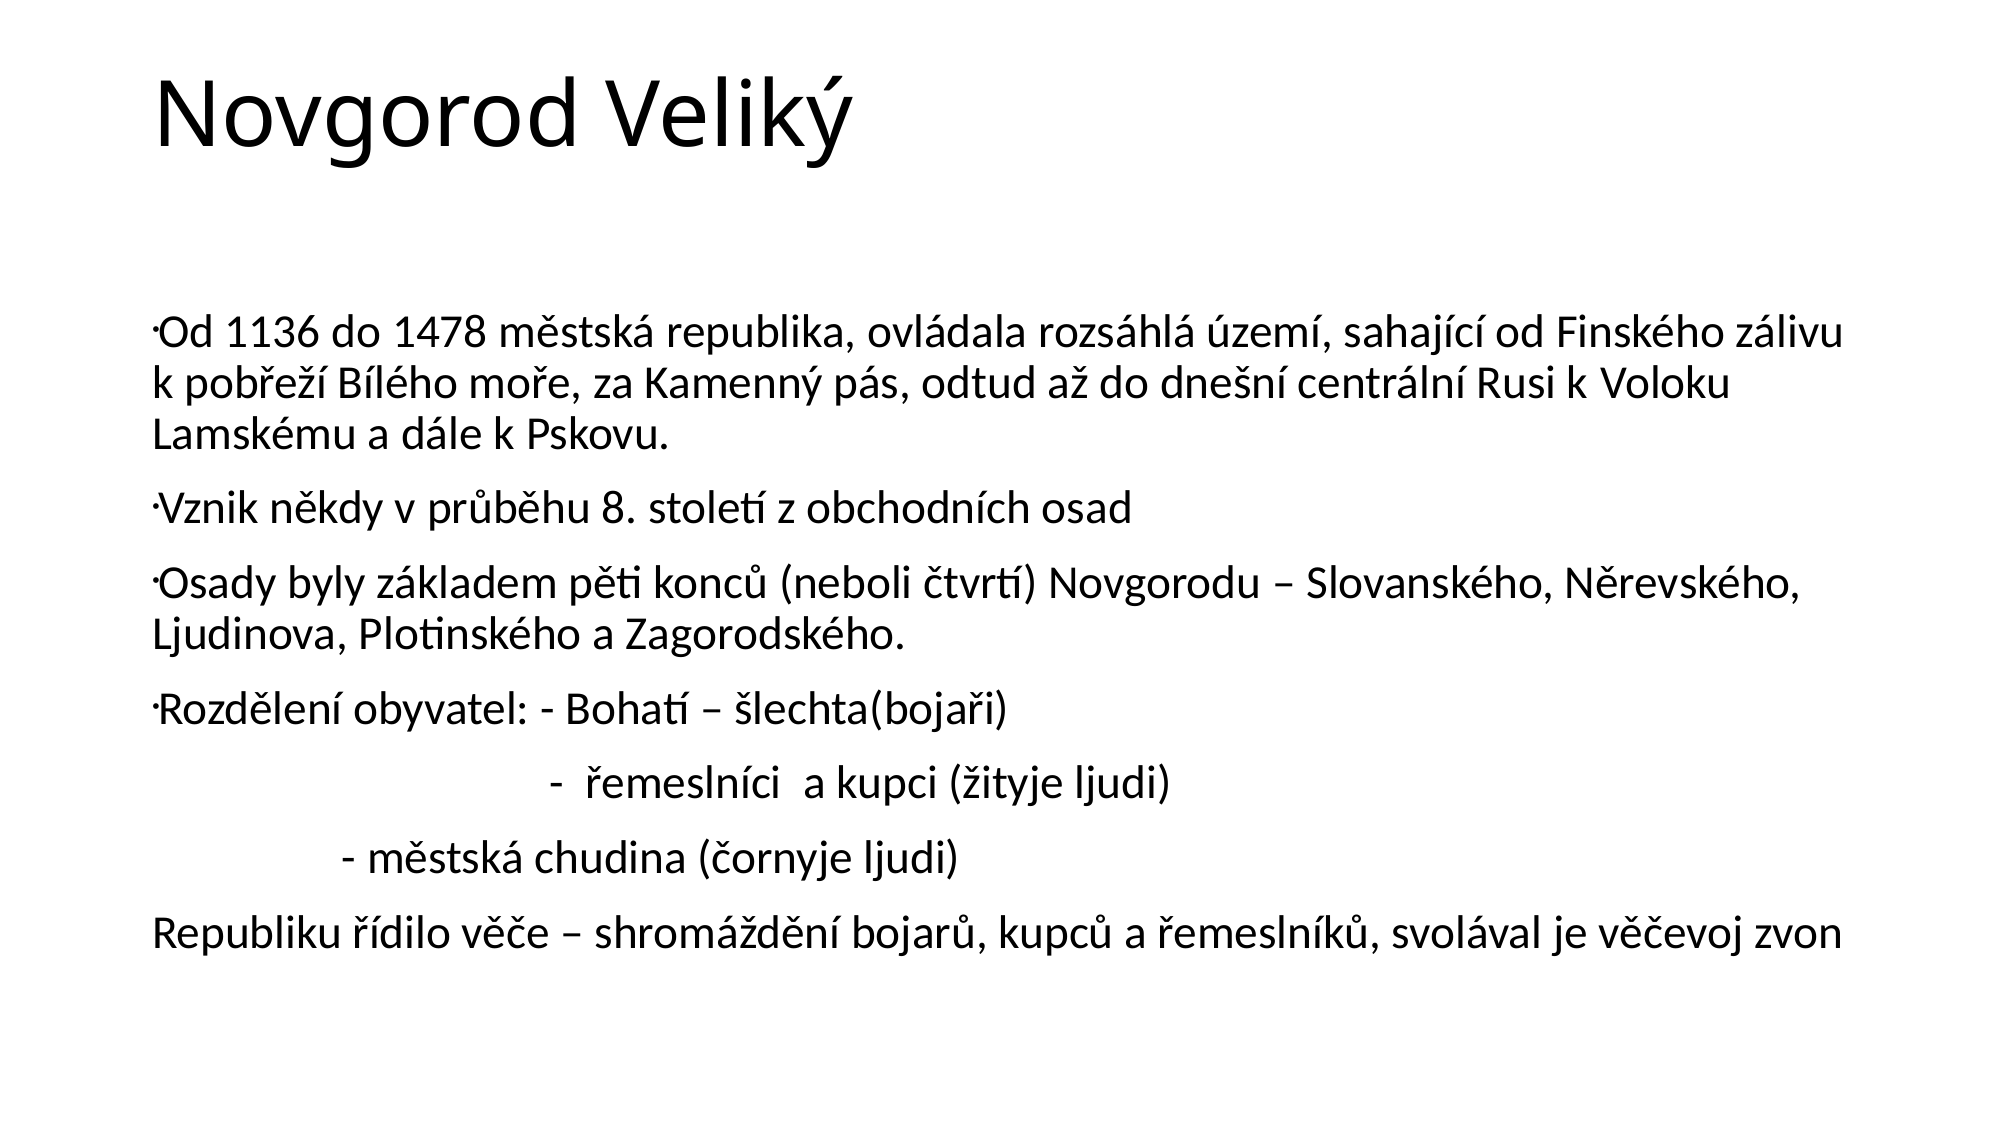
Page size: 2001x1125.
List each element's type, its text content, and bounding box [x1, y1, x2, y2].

title Novgorod Veliký [137, 59, 1863, 278]
list Od 1136 do 1478 městská republika, ovládala rozsáhlá území, sahající od Finského zálivu k pobřeží Bílého moře, za Kamenný pás, odtud až do dnešní centrální Rusi k Voloku Lamskému a dále k Pskovu. Vznik někdy v průběhu 8. století z obchodních osad Osady byly základem pěti konců (neboli čtvrtí) Novgorodu – Slovanského, Něrevského, Ljudinova, Plotinského a Zagorodského. Rozdělení obyvatel: - Bohatí – šlechta(bojaři) - řemeslníci a kupci (žityje ljudi) - městská chudina (čornyje ljudi) Republiku řídilo věče – shromáždění bojarů, kupců a řemeslníků, svolával je věčevoj zvon [137, 299, 1863, 1014]
